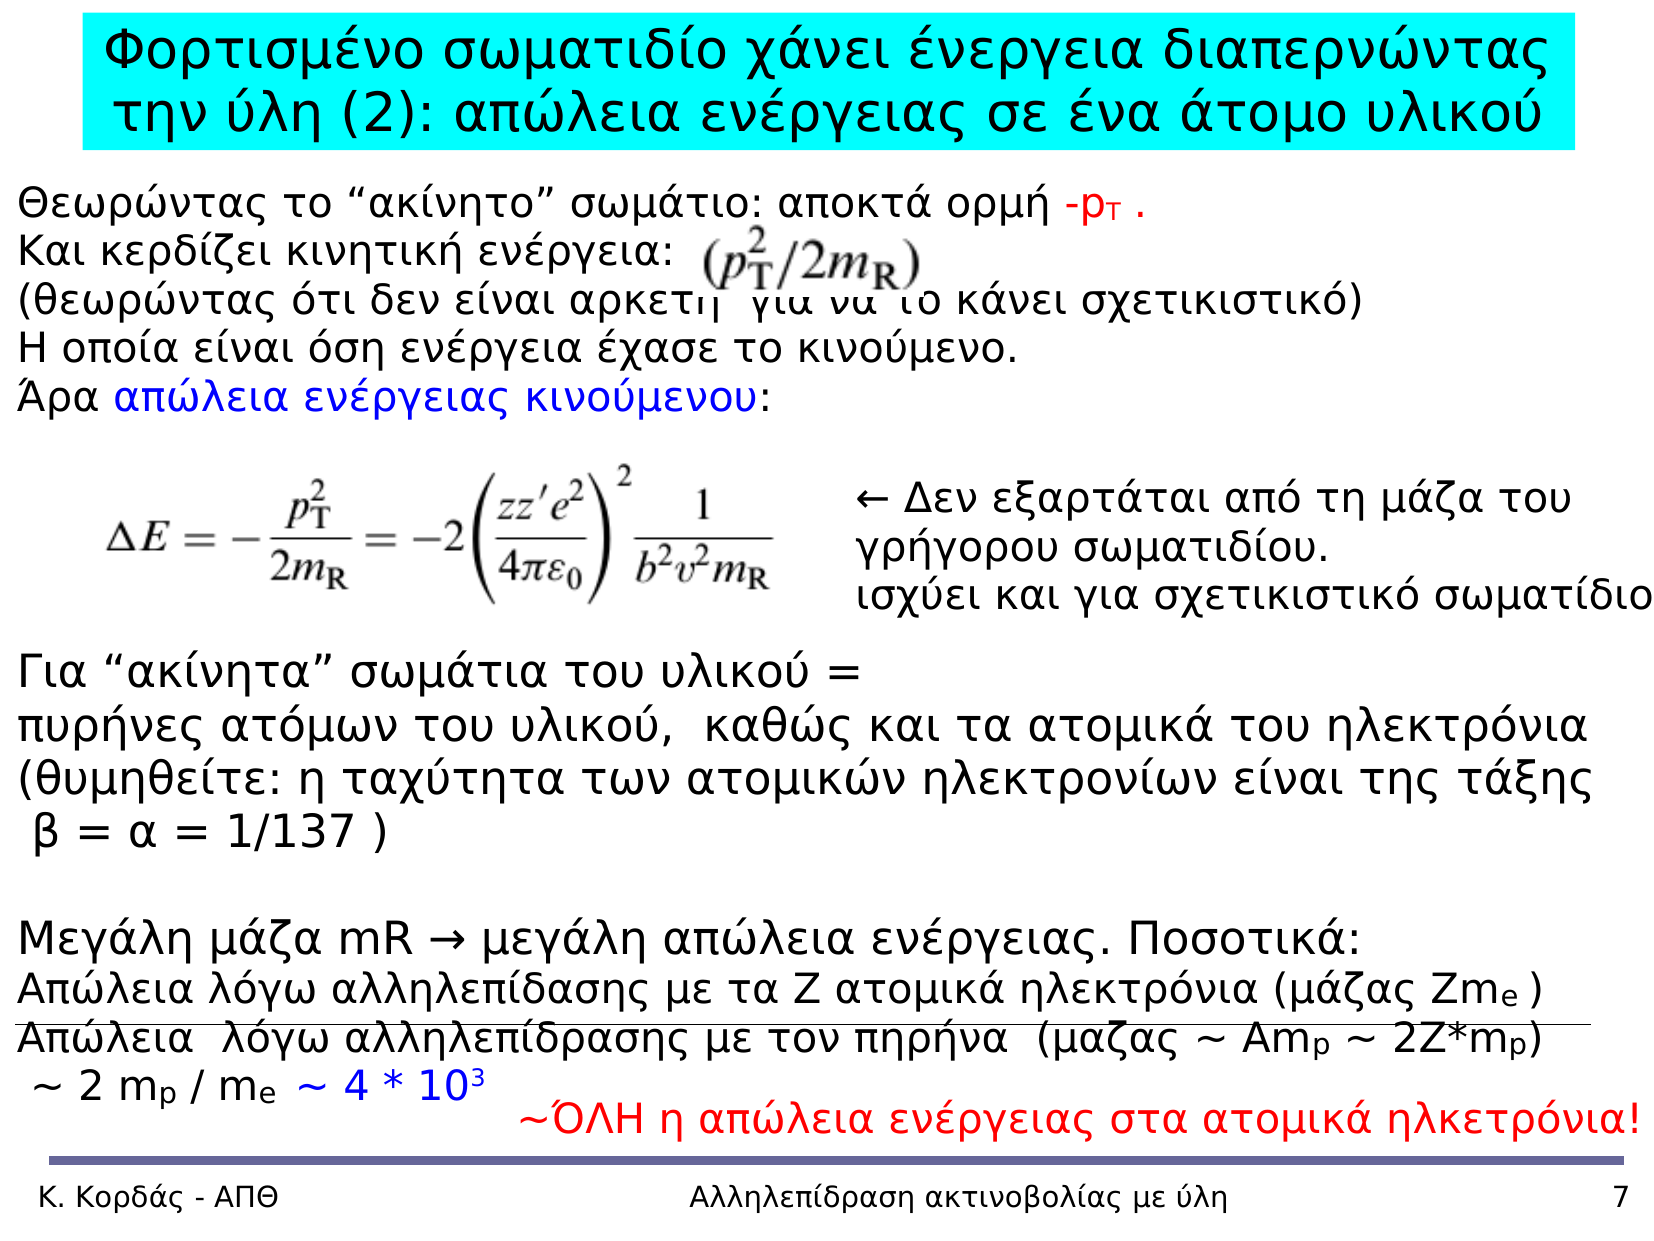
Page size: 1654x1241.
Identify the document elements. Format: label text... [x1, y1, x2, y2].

text_box Για “ακίνητα” σωμάτια του υλικού = πυρήνες ατόμων του υλικού, καθώς και τα ατομικά του ηλεκτρόνια (θυμηθείτε: η ταχύτητα των ατομικών ηλεκτρονίων είναι της τάξης β = α = 1/137 ) Μεγάλη μάζα mR → μεγάλη απώλεια ενέργειας. Ποσοτικά: Απώλεια λόγω αλληλεπίδασης με τα Ζ ατομικά ηλεκτρόνια (μάζας Ζme ) Απώλεια λόγω αλληλεπίδρασης με τον πηρήνα (μαζας ~ Αmp ~ 2Z*mp) ~ 2 mp / me ~ 4 * 103 [2, 637, 1612, 1150]
picture [698, 221, 924, 297]
text_box ~ΌΛΗ η απώλεια ενέργειας στα ατομικά ηλκετρόνια! [501, 1087, 1654, 1152]
text_box ← Δεν εξαρτάται από τη μάζα του γρήγορου σωματιδίου. ισχύει και για σχετικιστικό σωματίδιο [840, 466, 1654, 629]
title Φορτισμένο σωματιδίο χάνει ένεργεια διαπερνώντας την ύλη (2): απώλεια ενέργειας σε ένα άτομο υλικού [82, 12, 1576, 151]
picture [100, 453, 776, 608]
text_box Θεωρώντας το “ακίνητο” σωμάτιο: αποκτά ορμή -pT . Και κερδίζει κινητική ενέργεια: (θεωρώντας ότι δεν είναι αρκετή για να το κάνει σχετικιστικό) Η οποία είναι όση ενέργεια έχασε το κινούμενο. Άρα απώλεια ενέργειας κινούμενου: [2, 171, 1380, 445]
